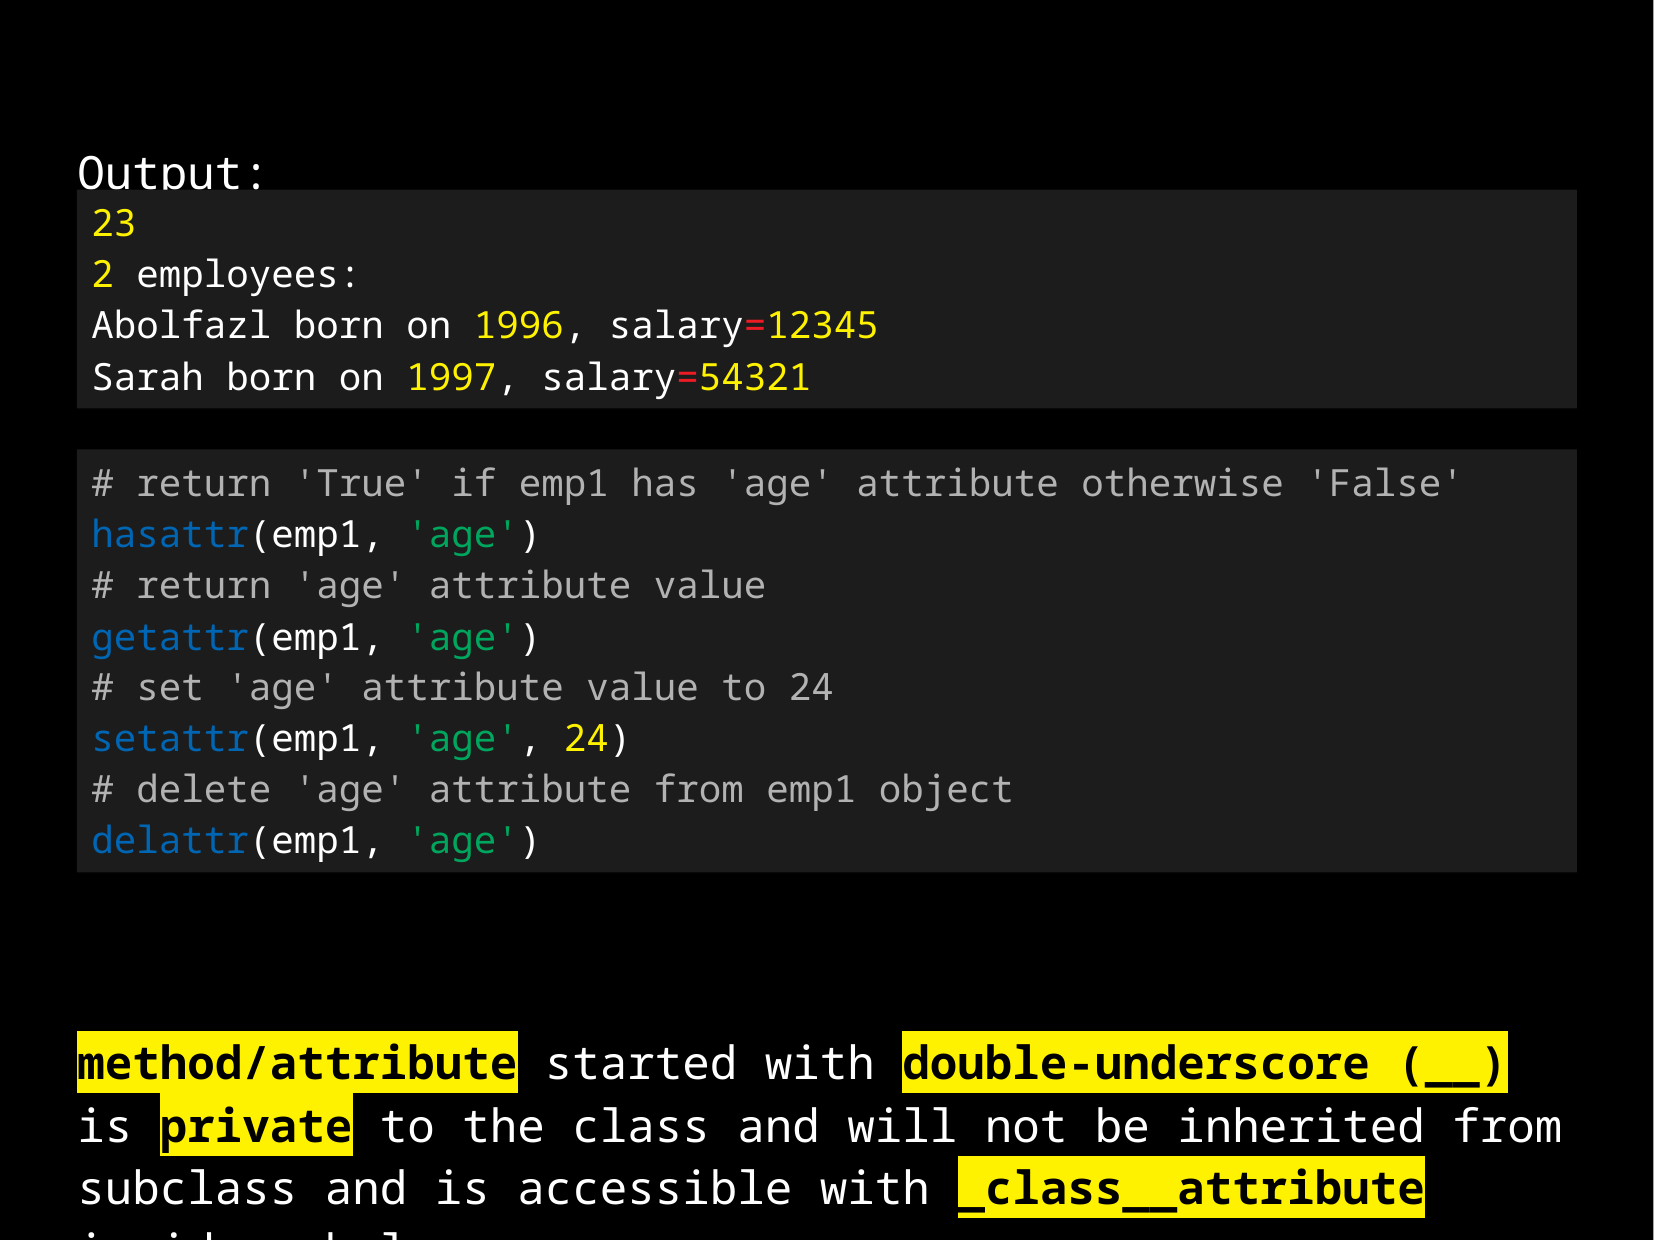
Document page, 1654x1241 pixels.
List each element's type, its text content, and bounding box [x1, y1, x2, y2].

text_box Output: Built-in class functions: method/attribute started with double-underscore (__) is private to the class and will not be inherited from subclass and is accessible with _class__attribute inside subclass. method/attribute started with underscore (_) is protected, but is accessible from subclass and directly. [62, 133, 1591, 1107]
text_box # return 'True' if emp1 has 'age' attribute otherwise 'False' hasattr(emp1, 'age') # return 'age' attribute value getattr(emp1, 'age') # set 'age' attribute value to 24 setattr(emp1, 'age', 24) # delete 'age' attribute from emp1 object delattr(emp1, 'age') [76, 449, 1577, 767]
text_box 23 2 employees: Abolfazl born on 1996, salary=12345 Sarah born on 1997, salary=54321 [76, 189, 1577, 356]
